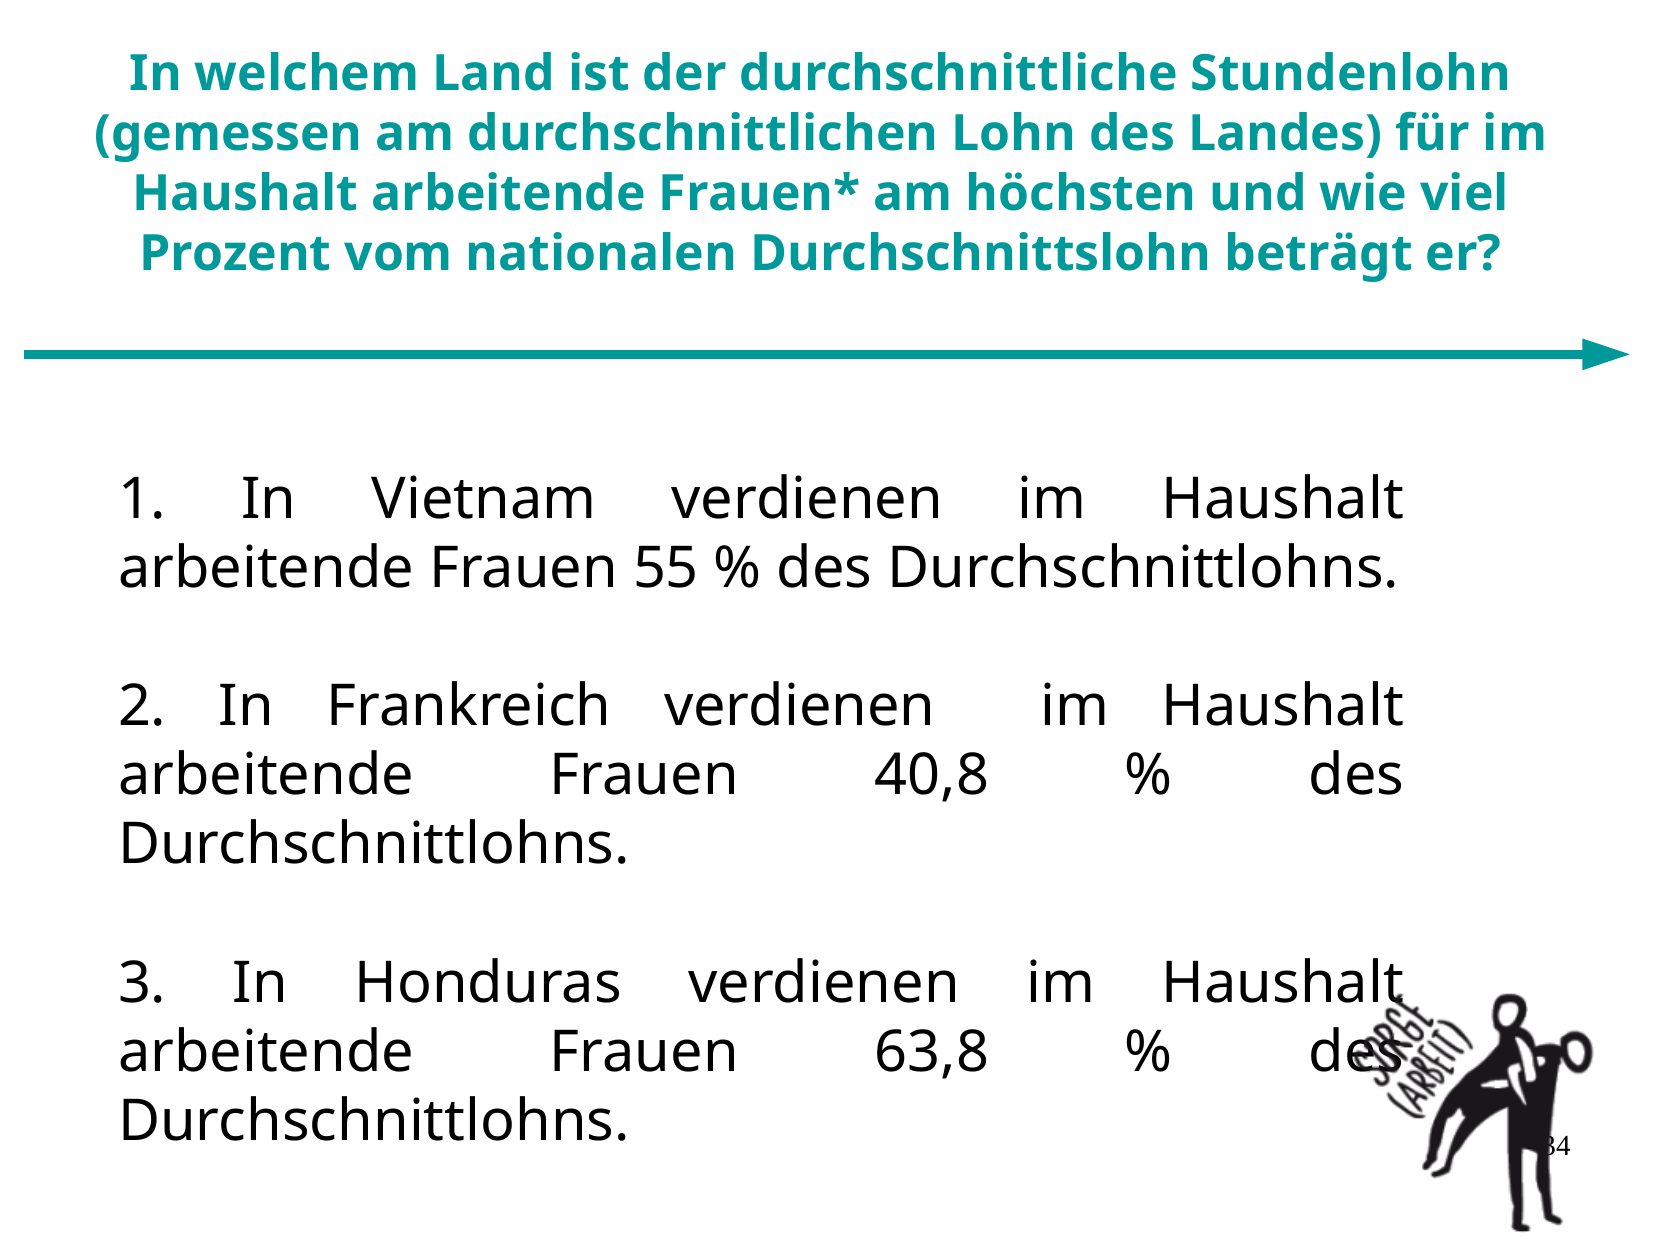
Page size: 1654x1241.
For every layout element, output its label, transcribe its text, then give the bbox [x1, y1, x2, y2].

picture [1281, 925, 1654, 1241]
title In welchem Land ist der durchschnittliche Stundenlohn (gemessen am durchschnittlichen Lohn des Landes) für im Haushalt arbeitende Frauen* am höchsten und wie viel Prozent vom nationalen Durchschnittslohn beträgt er? [35, 7, 1607, 308]
list 1. In Vietnam verdienen im Haushalt arbeitende Frauen 55 % des Durchschnittlohns. 2. In Frankreich verdienen im Haushalt arbeitende Frauen 40,8 % des Durchschnittlohns. 3. In Honduras verdienen im Haushalt arbeitende Frauen 63,8 % des Durchschnittlohns. [118, 460, 1406, 1217]
